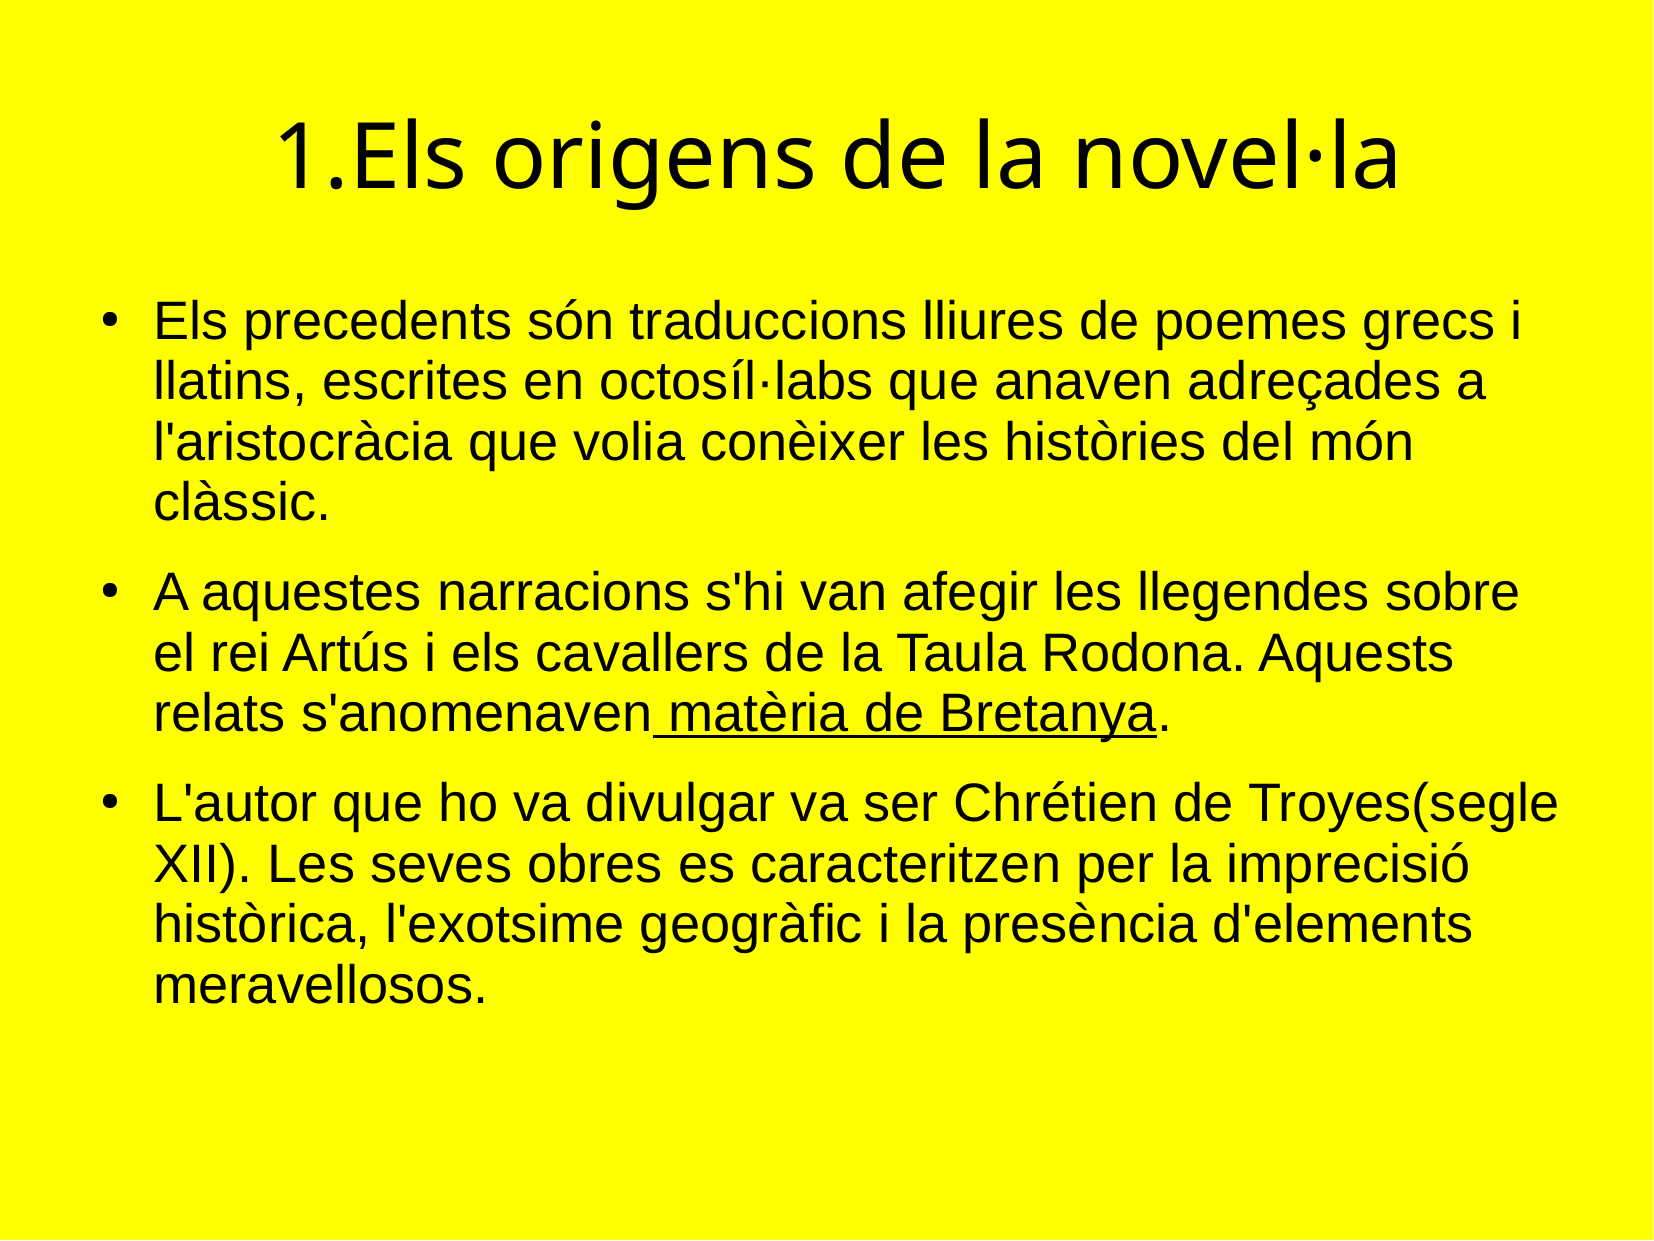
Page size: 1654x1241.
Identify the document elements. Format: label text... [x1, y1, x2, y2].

title 1.Els origens de la novel·la [82, 49, 1571, 257]
list Els precedents són traduccions lliures de poemes grecs i llatins, escrites en octosíl·labs que anaven adreçades a l'aristocràcia que volia conèixer les històries del món clàssic. A aquestes narracions s'hi van afegir les llegendes sobre el rei Artús i els cavallers de la Taula Rodona. Aquests relats s'anomenaven matèria de Bretanya. L'autor que ho va divulgar va ser Chrétien de Troyes(segle XII). Les seves obres es caracteritzen per la imprecisió històrica, l'exotsime geogràfic i la presència d'elements meravellosos. [82, 290, 1571, 1109]
